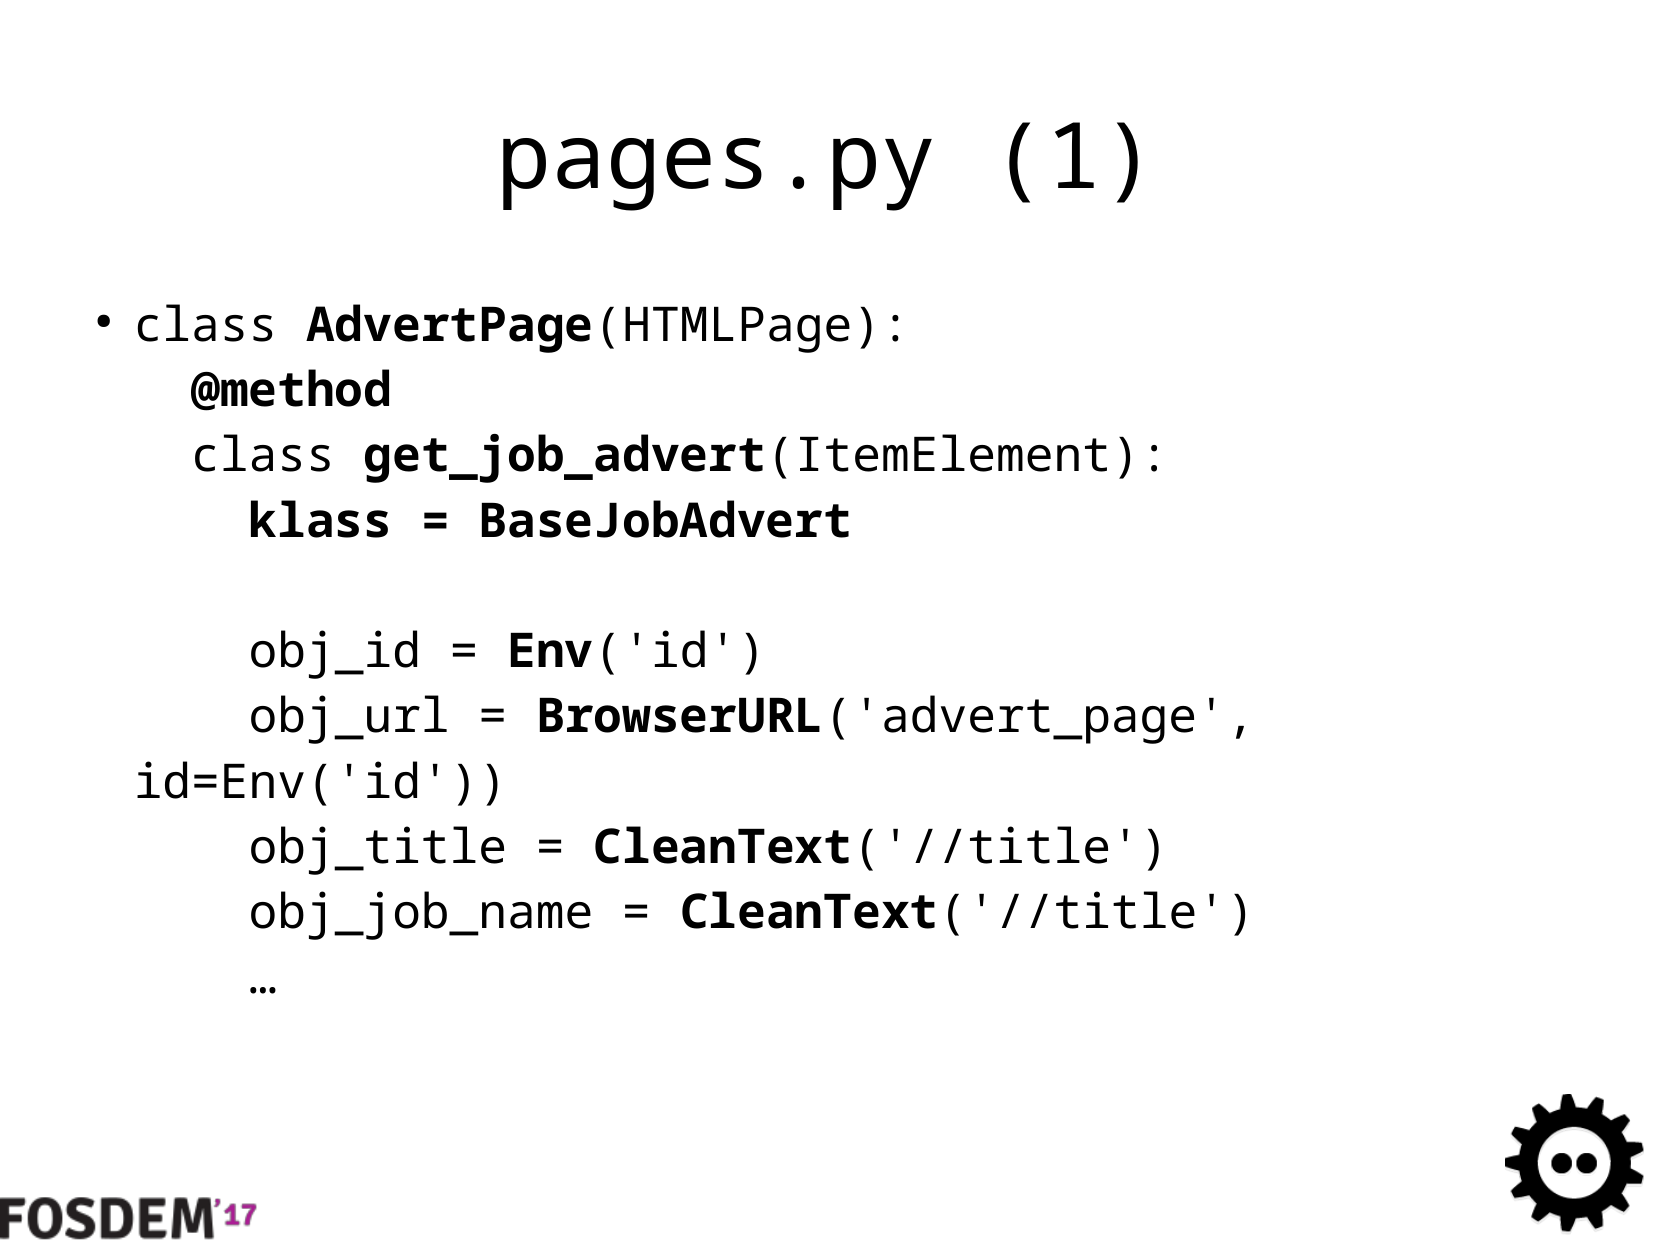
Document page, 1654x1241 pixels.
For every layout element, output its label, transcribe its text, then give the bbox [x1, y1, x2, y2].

picture [0, 1196, 258, 1241]
title pages.py (1) [82, 49, 1571, 257]
list class AdvertPage(HTMLPage): @method class get_job_advert(ItemElement): klass = BaseJobAdvert obj_id = Env('id') obj_url = BrowserURL('advert_page', id=Env('id')) obj_title = CleanText('//title') obj_job_name = CleanText('//title') … [82, 290, 1571, 1010]
picture [1505, 1094, 1648, 1235]
